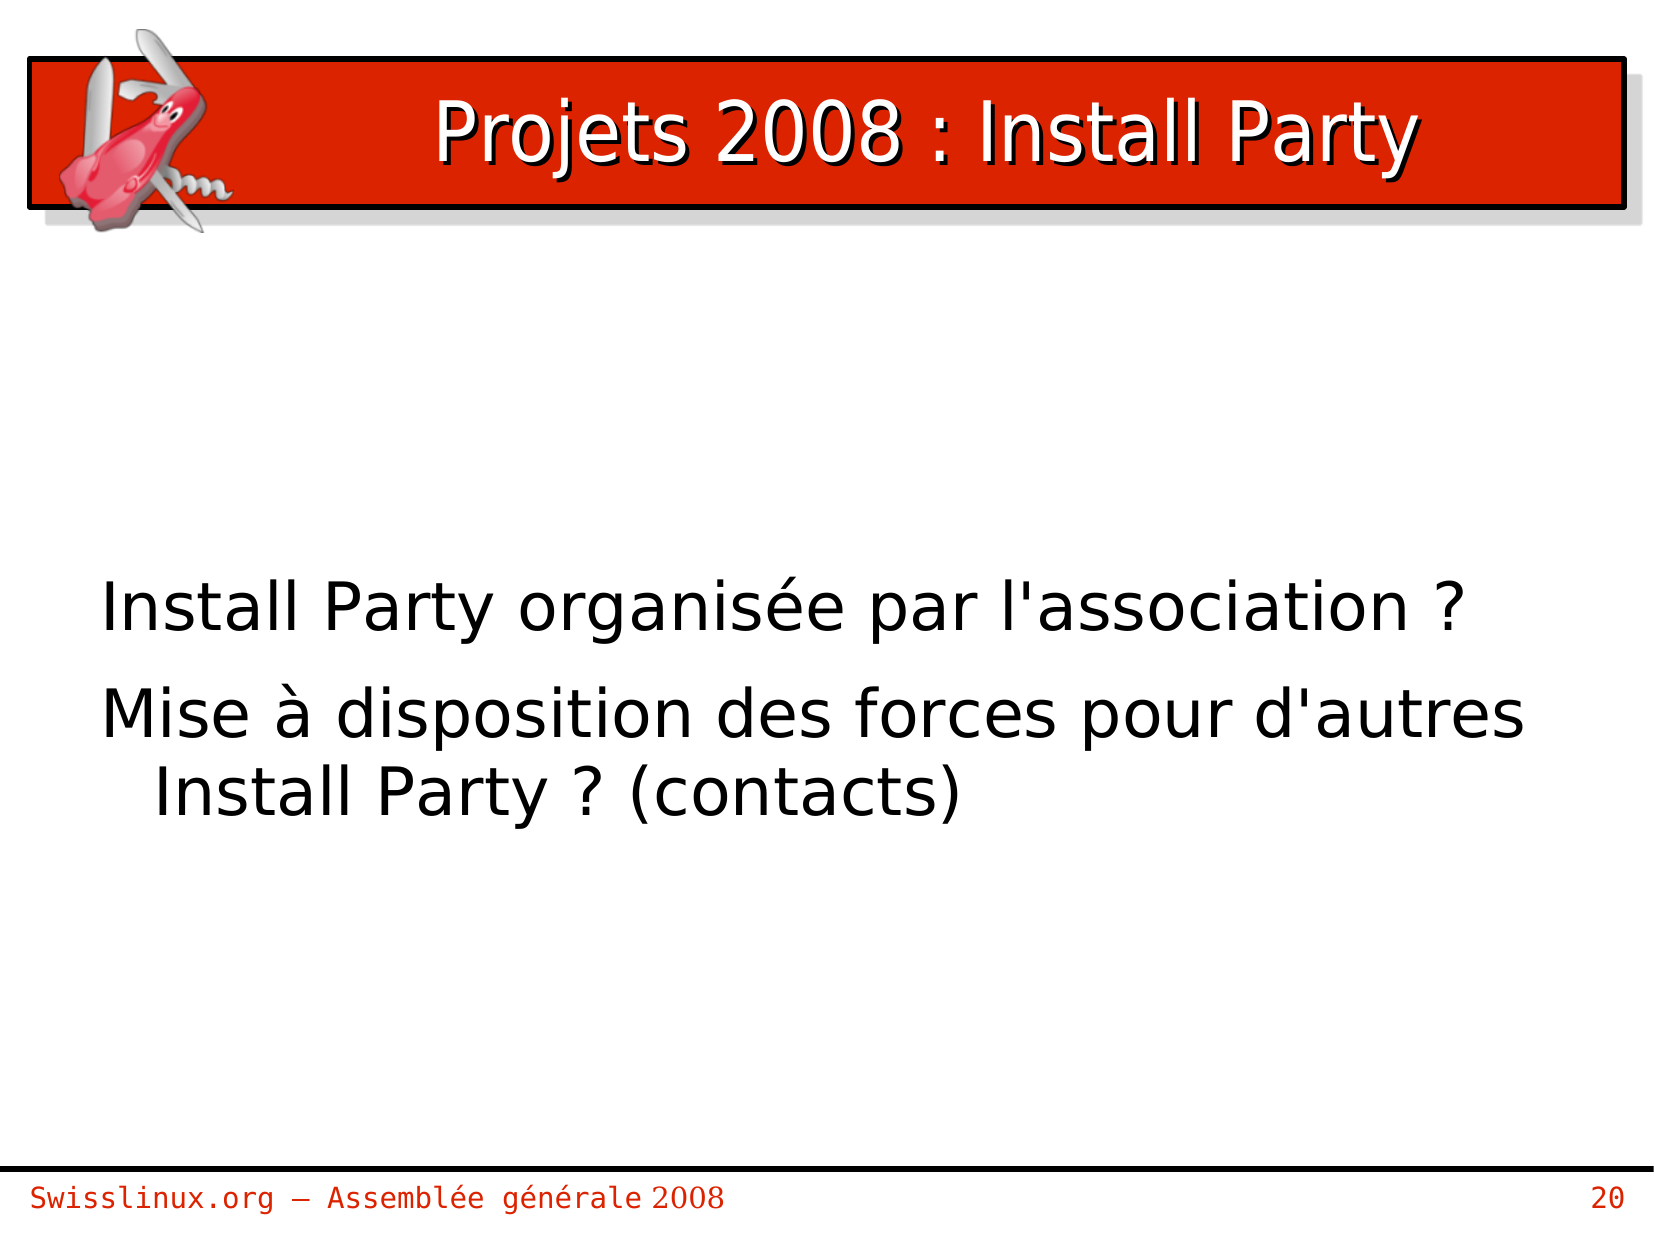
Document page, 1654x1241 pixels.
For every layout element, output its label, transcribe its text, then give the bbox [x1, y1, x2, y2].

picture [59, 29, 234, 233]
title Projets 2008 : Install Party [259, 84, 1595, 182]
list Install Party organisée par l'association ? Mise à disposition des forces pour d'autres Install Party ? (contacts) [82, 297, 1571, 1102]
